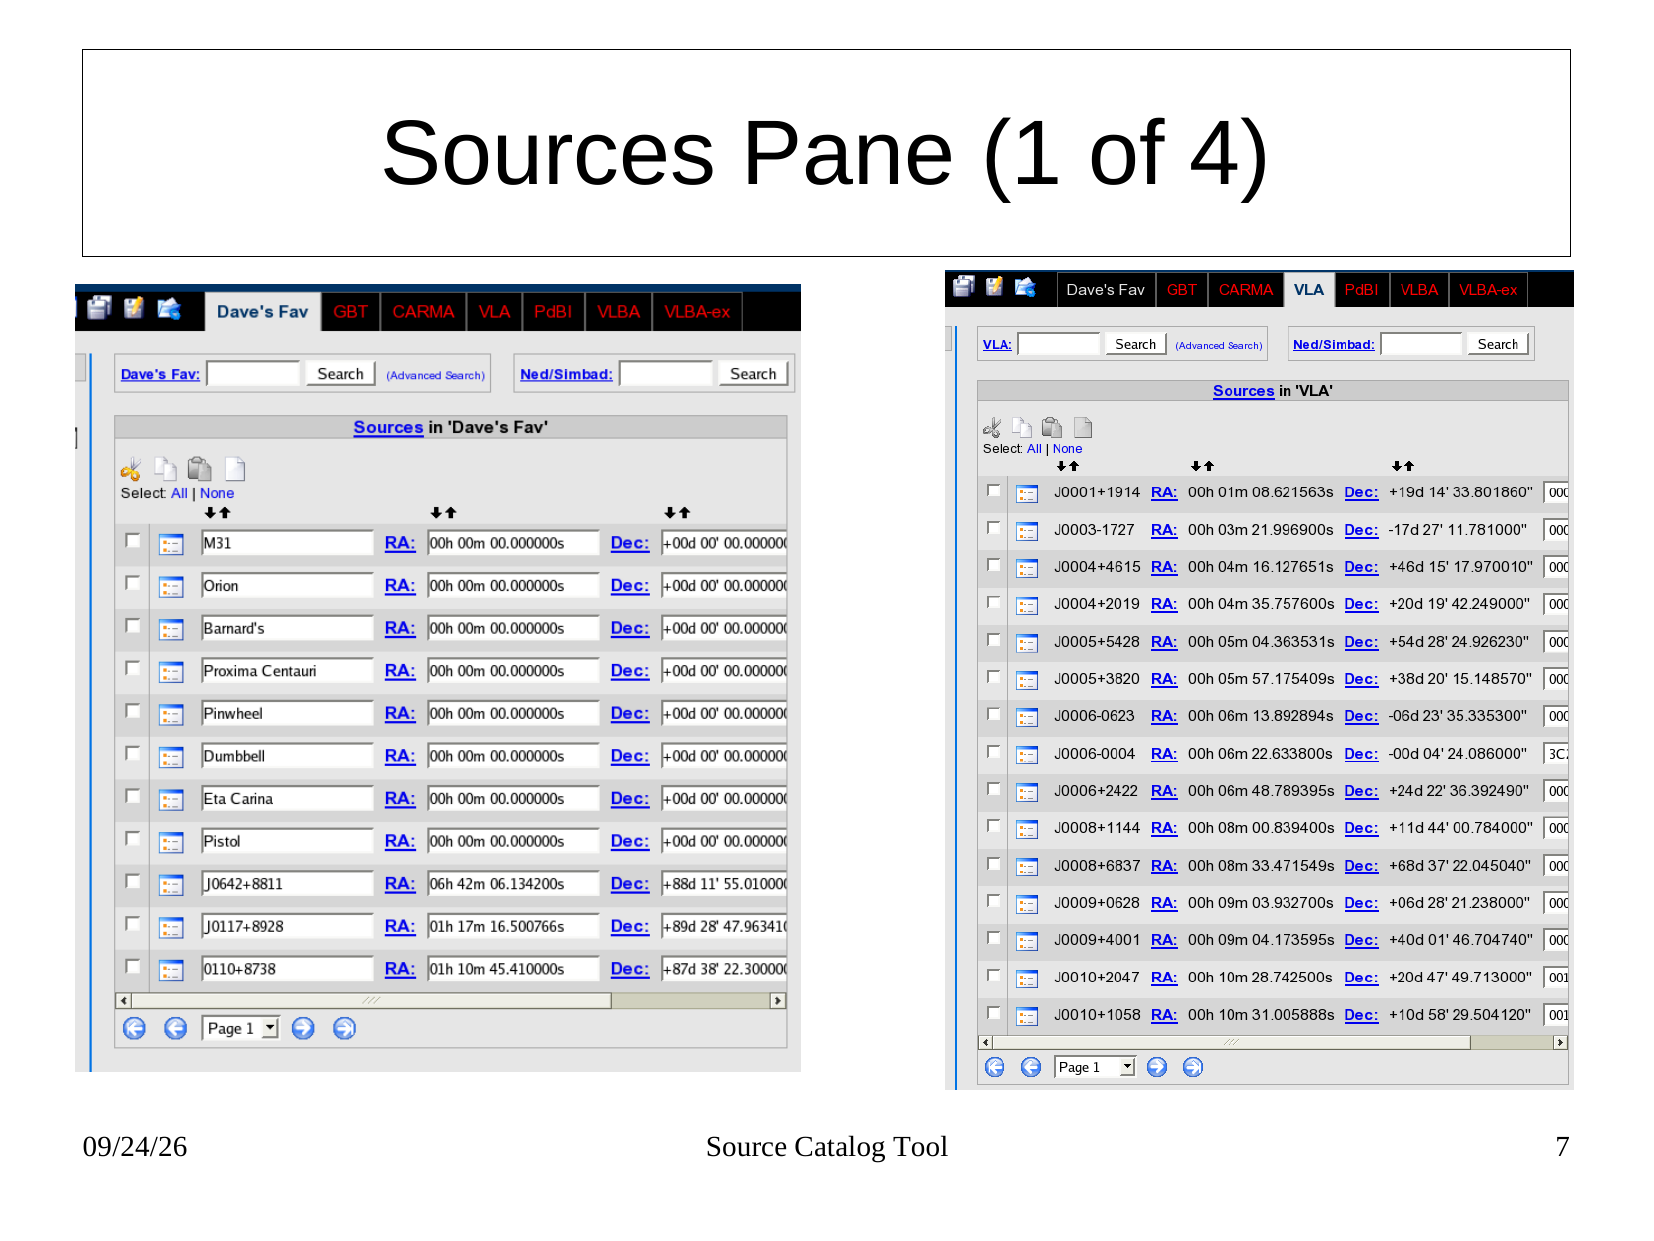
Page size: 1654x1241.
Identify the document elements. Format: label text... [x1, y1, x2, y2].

picture [945, 270, 1574, 1090]
picture [75, 284, 801, 1072]
title Sources Pane (1 of 4) [82, 49, 1571, 257]
